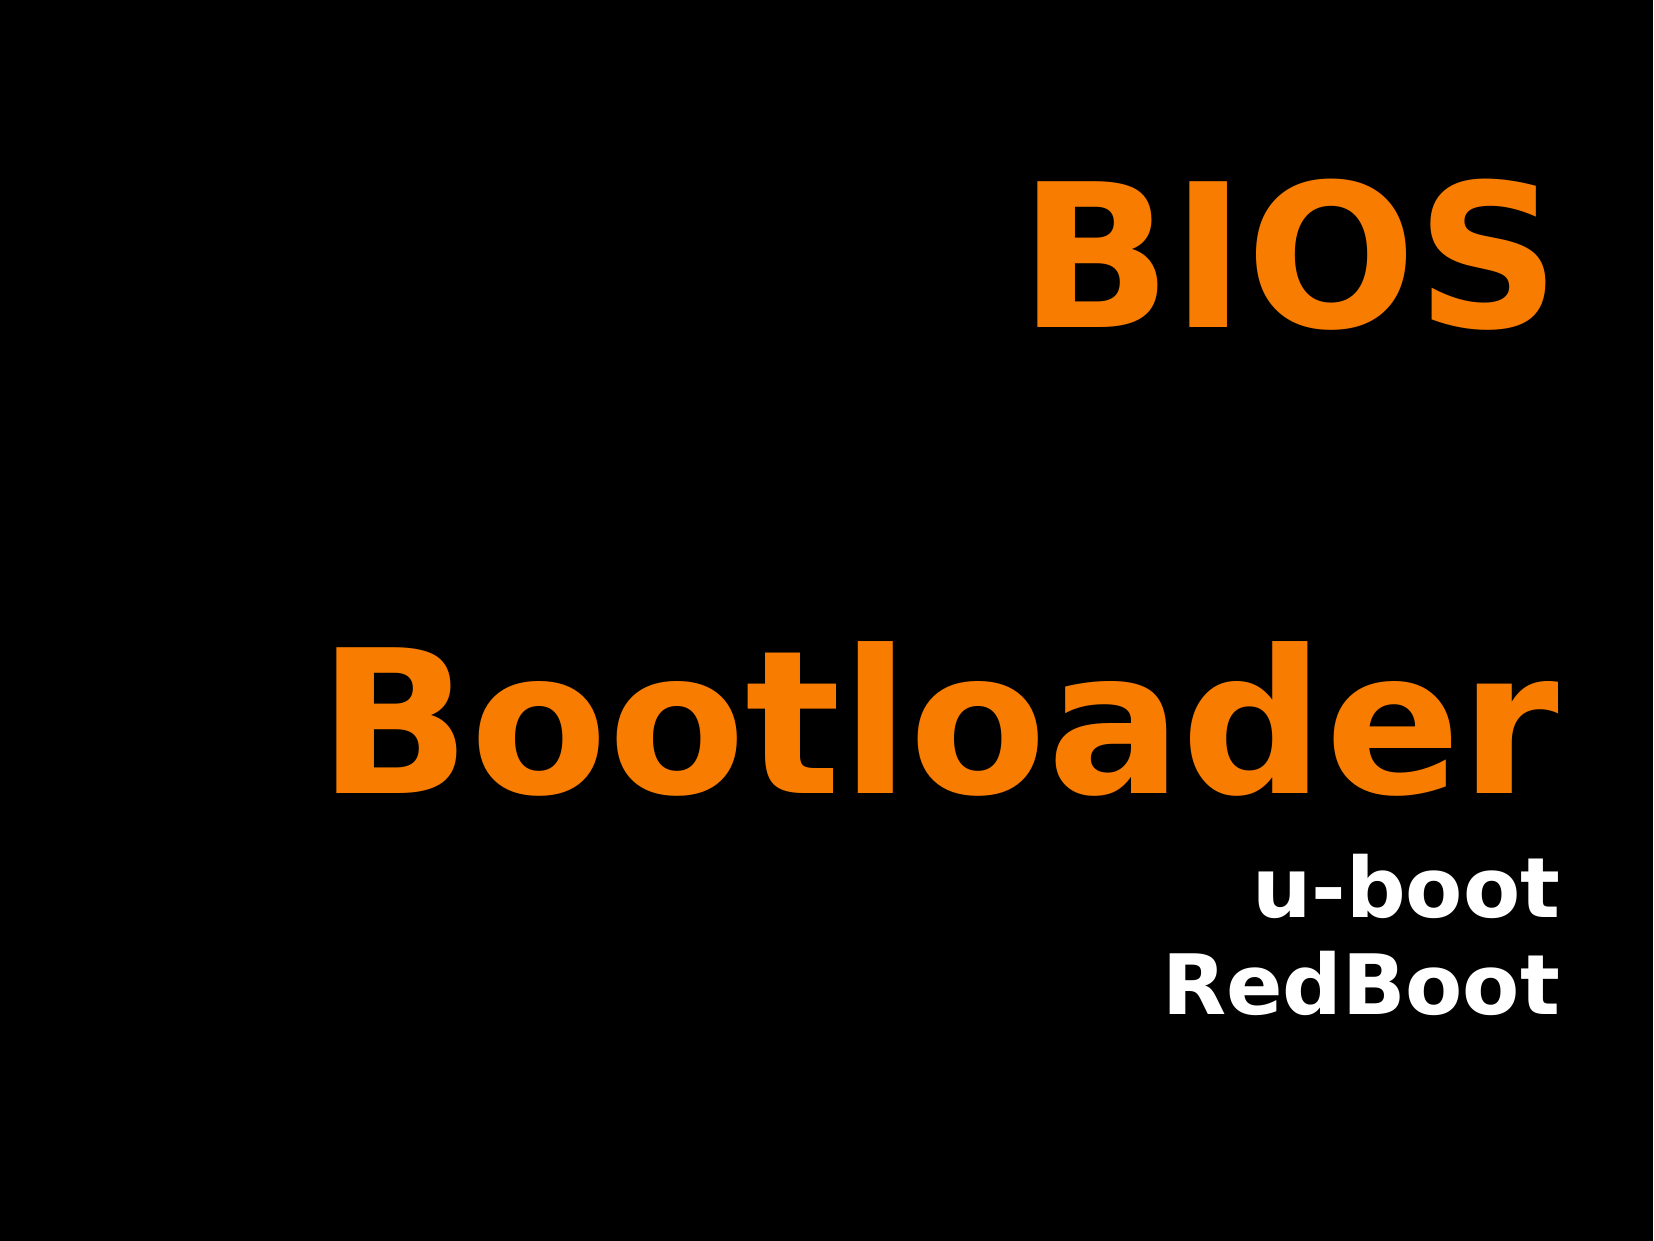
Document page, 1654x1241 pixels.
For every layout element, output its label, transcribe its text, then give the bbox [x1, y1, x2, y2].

text_box BIOS Bootloader u-boot RedBoot [150, 134, 1576, 1042]
